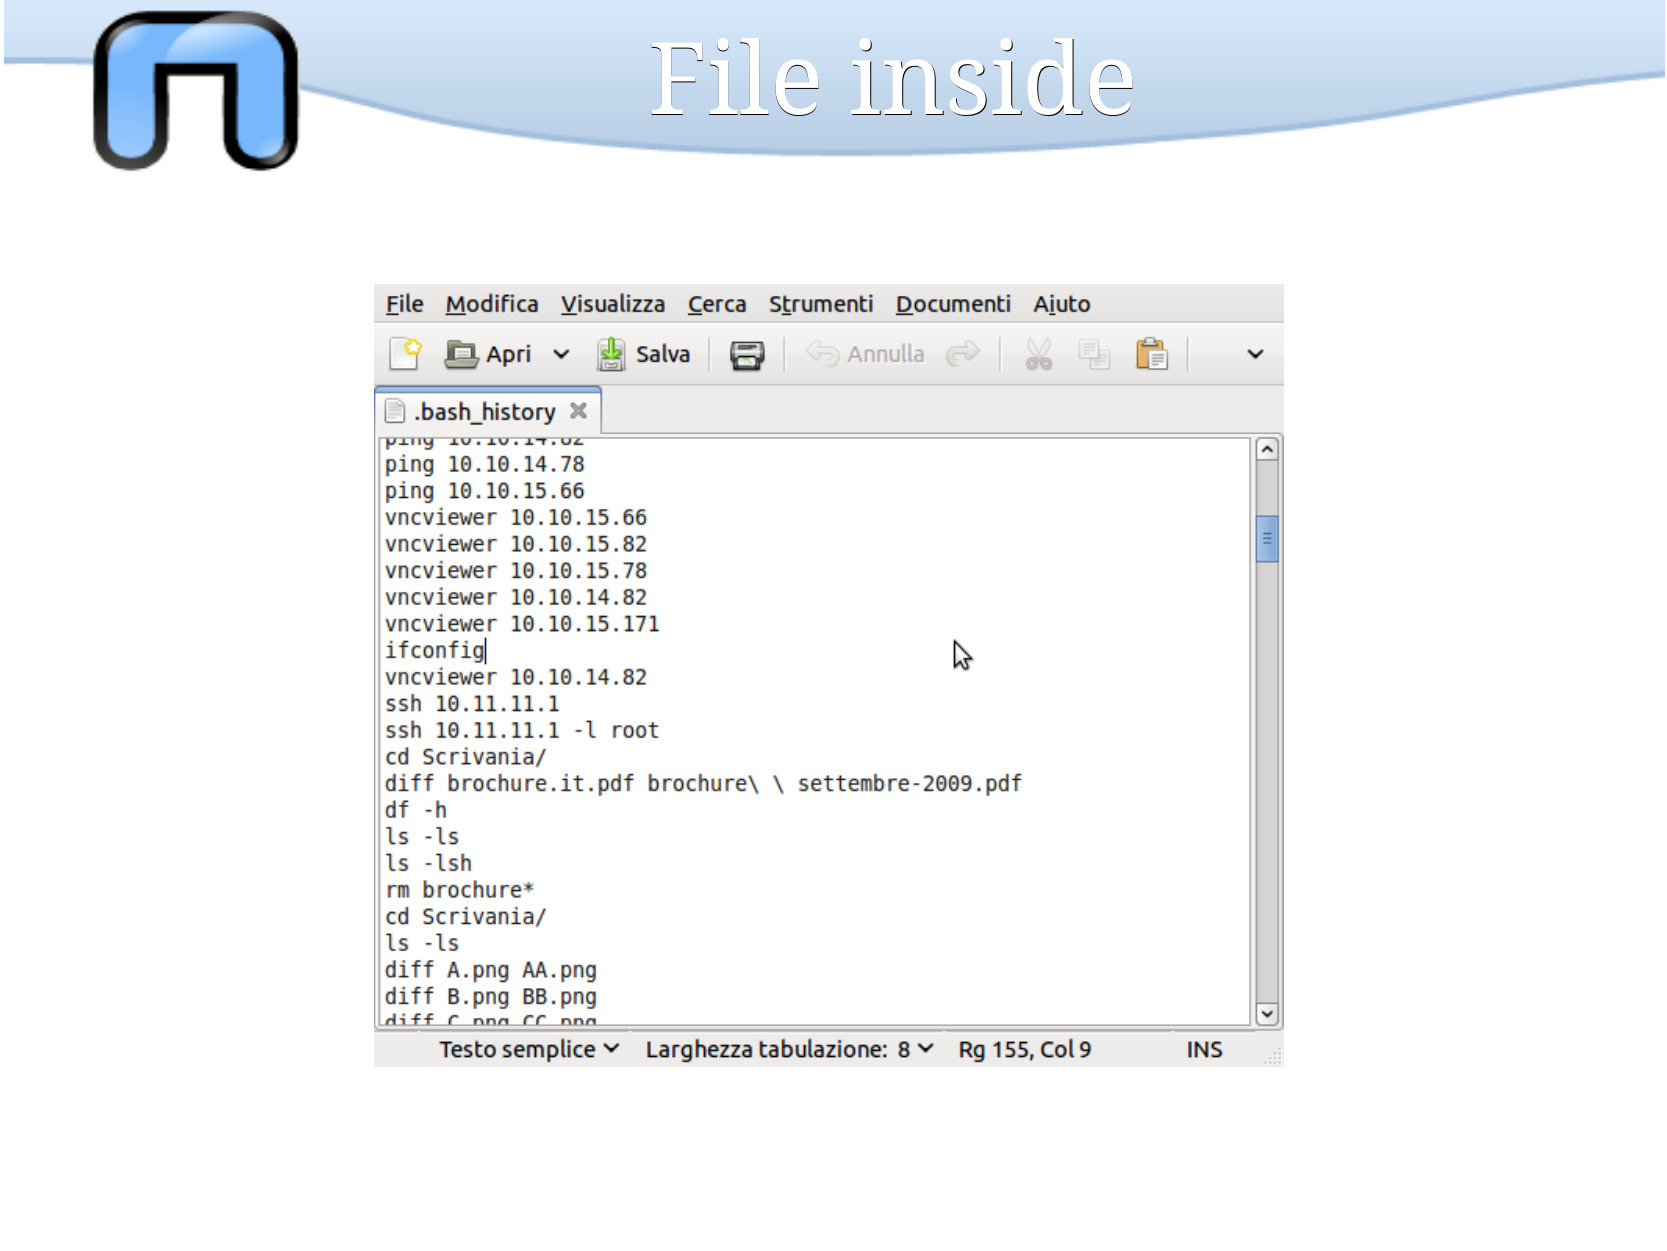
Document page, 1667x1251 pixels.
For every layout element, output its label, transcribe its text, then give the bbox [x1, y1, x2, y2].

picture [0, 0, 1667, 1251]
text_box File inside [373, 0, 1497, 159]
